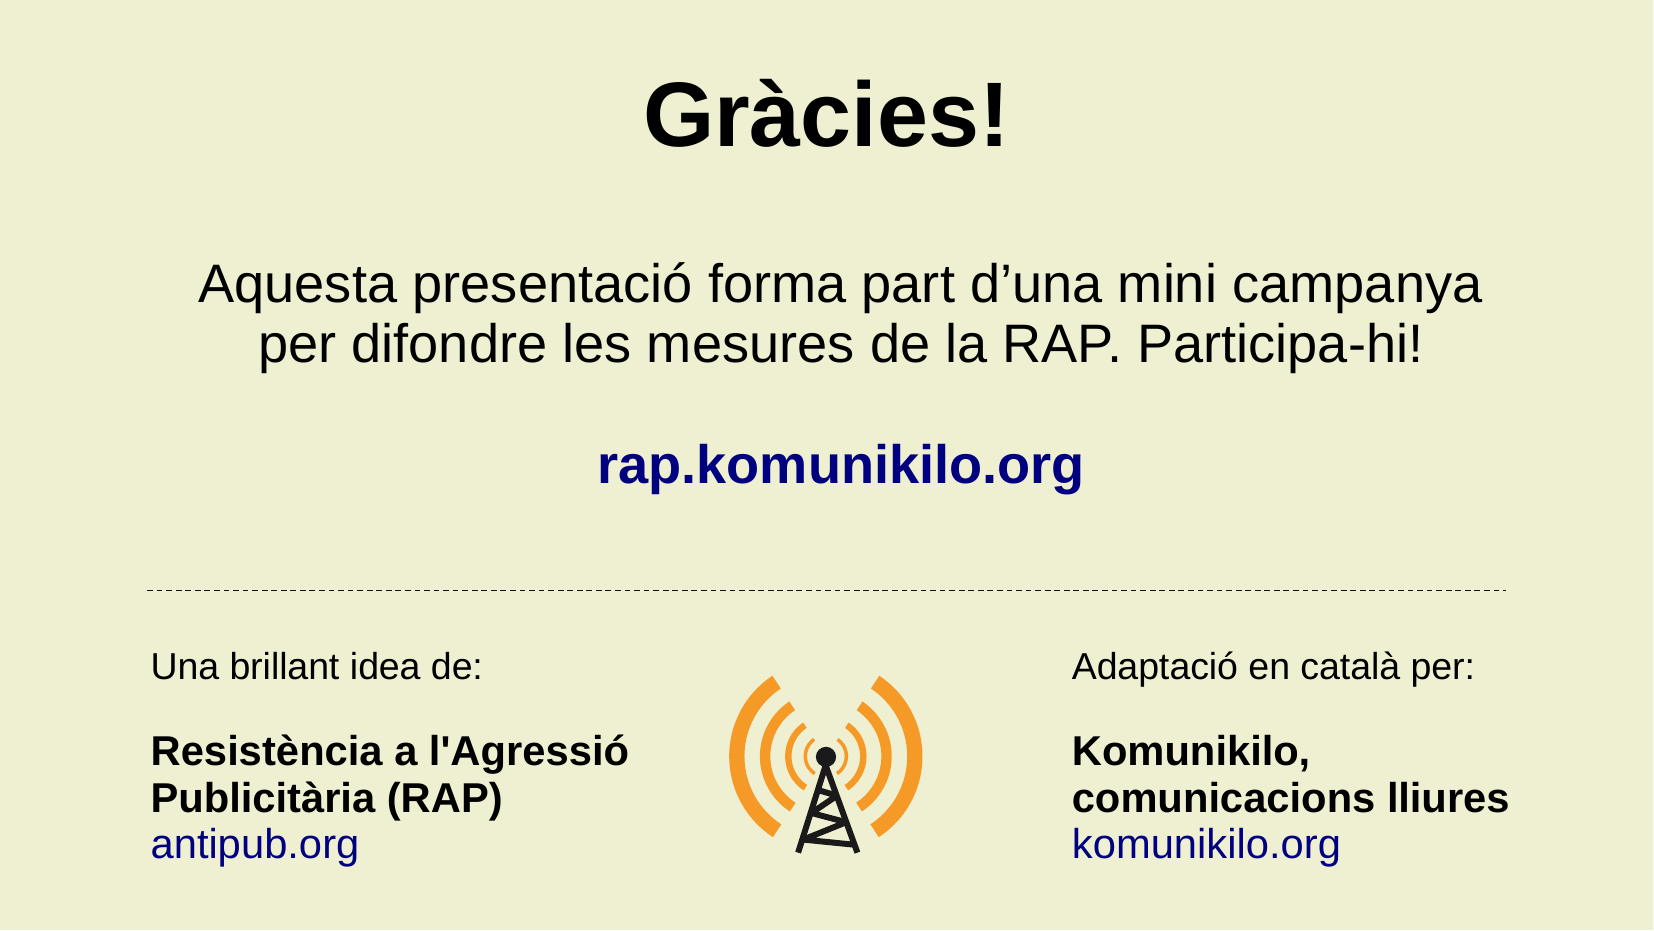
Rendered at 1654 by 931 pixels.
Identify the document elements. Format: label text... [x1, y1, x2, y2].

text_box Una brillant idea de: [135, 637, 550, 695]
title Gràcies! [82, 37, 1571, 193]
picture [708, 639, 943, 875]
subtitle Aquesta presentació forma part d’una mini campanya per difondre les mesures de la RAP. Participa-hi! rap.komunikilo.org [177, 192, 1506, 557]
text_box Adaptació en català per: [1057, 637, 1518, 697]
text_box Komunikilo, comunicacions lliures komunikilo.org [1057, 720, 1530, 875]
text_box Resistència a l'Agressió Publicitària (RAP) antipub.org [135, 720, 650, 922]
